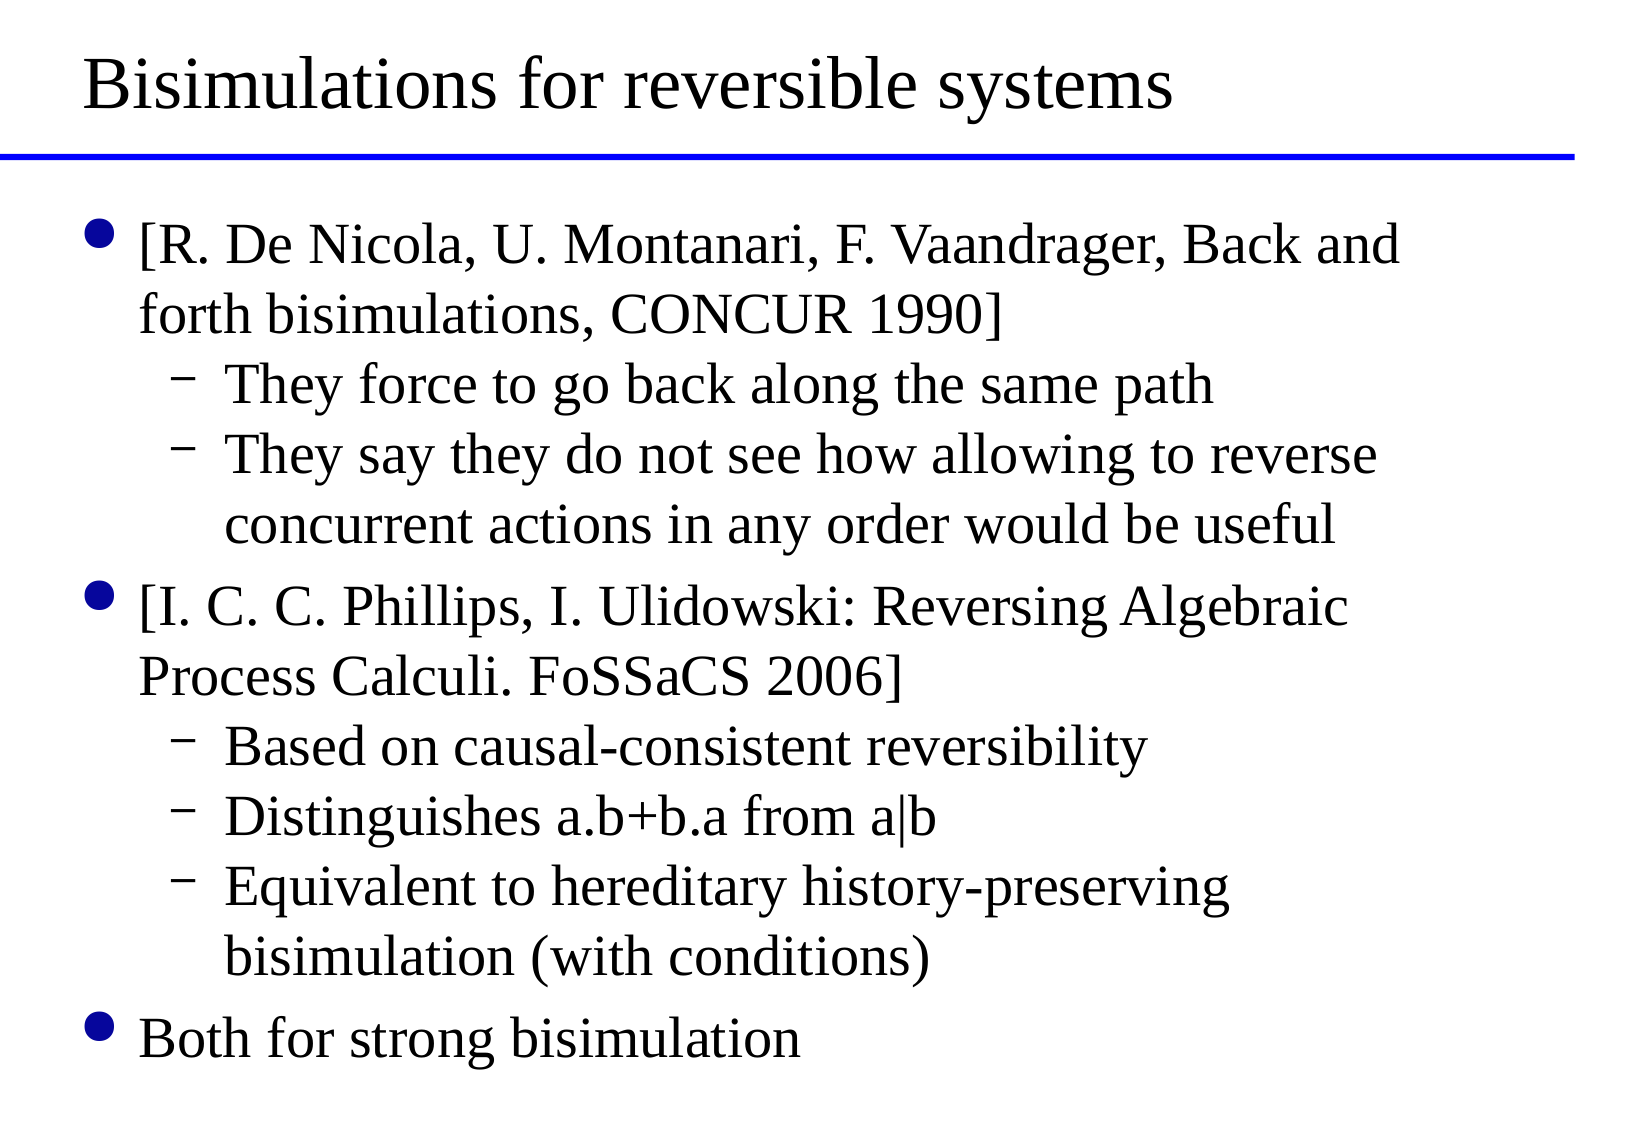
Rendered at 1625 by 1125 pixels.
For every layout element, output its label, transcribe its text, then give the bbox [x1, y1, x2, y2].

list [R. De Nicola, U. Montanari, F. Vaandrager, Back and forth bisimulations, CONCUR 1990] They force to go back along the same path They say they do not see how allowing to reverse concurrent actions in any order would be useful [I. C. C. Phillips, I. Ulidowski: Reversing Algebraic Process Calculi. FoSSaCS 2006] Based on causal-consistent reversibility Distinguishes a.b+b.a from a|b Equivalent to hereditary history-preserving bisimulation (with conditions) Both for strong bisimulation [67, 198, 1478, 1061]
title Bisimulations for reversible systems [67, 27, 1544, 131]
